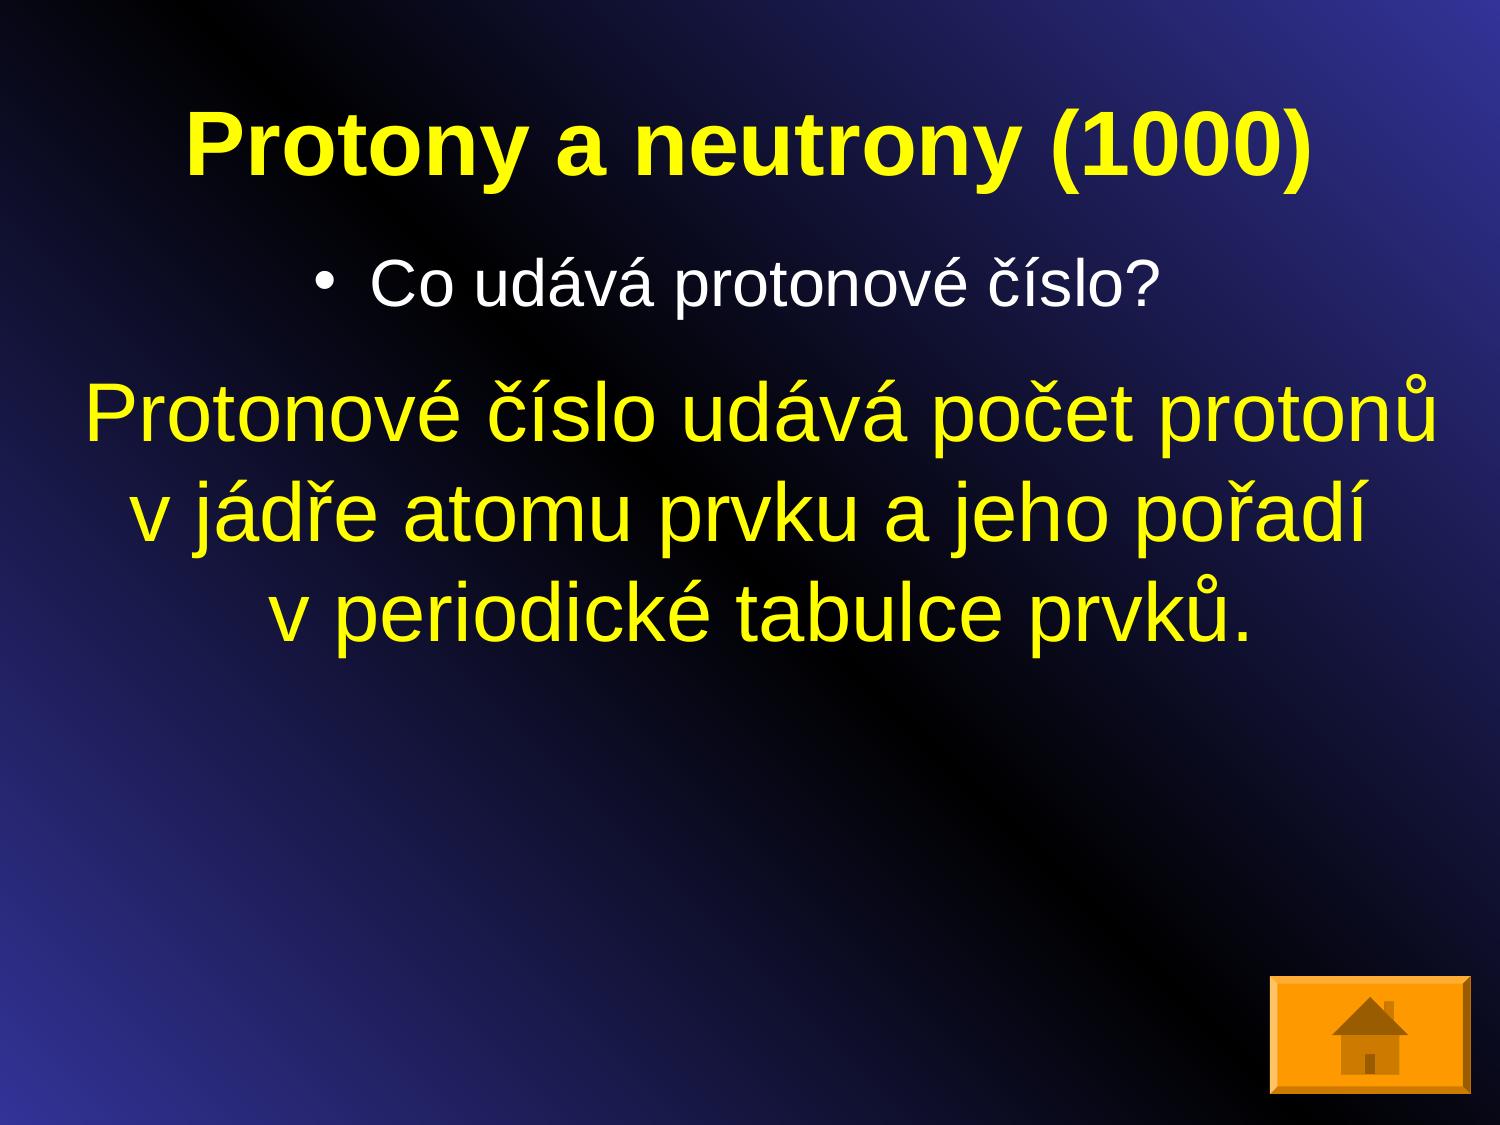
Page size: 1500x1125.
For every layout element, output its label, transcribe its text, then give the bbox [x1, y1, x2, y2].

text_box Protonové číslo udává počet protonů v jádře atomu prvku a jeho pořadí v periodické tabulce prvků. [53, 350, 1471, 666]
list Co udává protonové číslo? [76, 231, 1400, 350]
text_box [1271, 976, 1471, 1094]
title Protony a neutrony (1000) [75, 45, 1426, 233]
